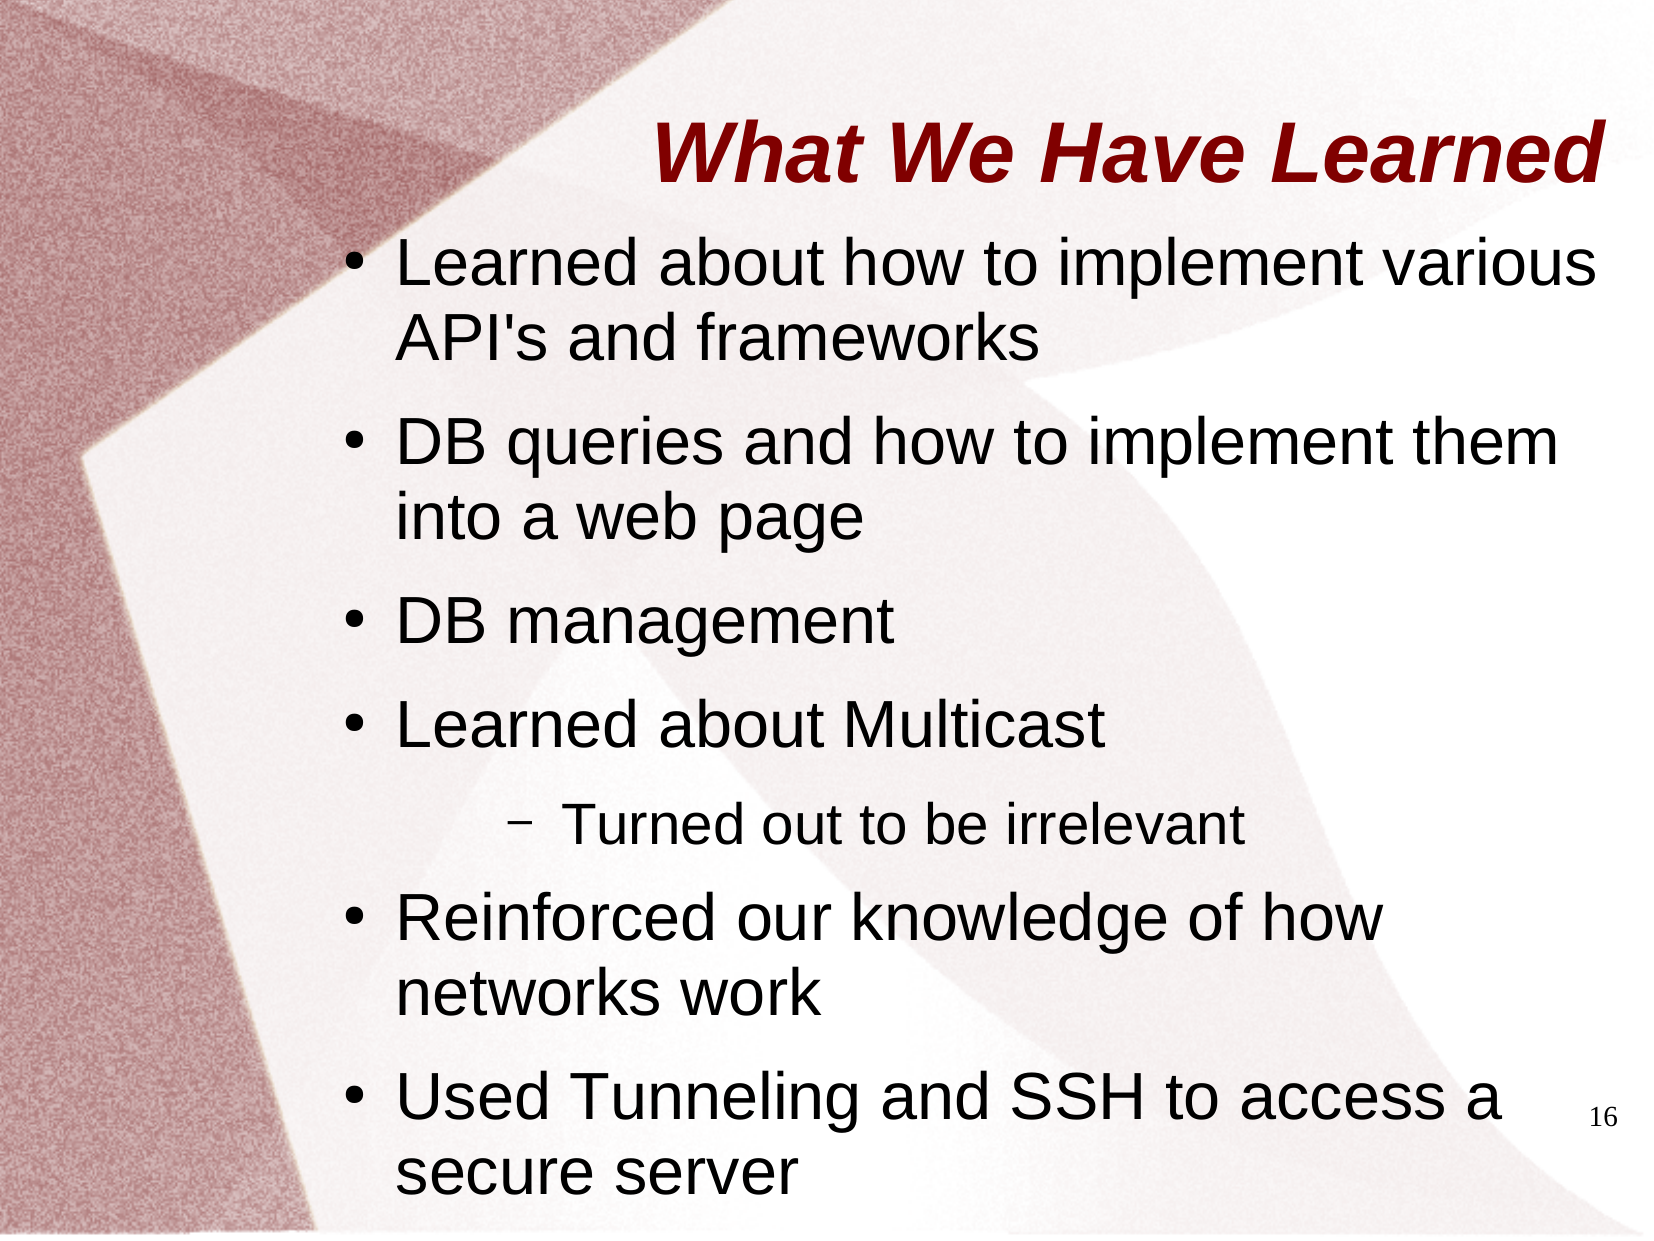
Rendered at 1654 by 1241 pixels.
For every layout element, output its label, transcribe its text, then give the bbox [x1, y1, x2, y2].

picture [0, 0, 1654, 1241]
title What We Have Learned [596, 49, 1607, 257]
list Learned about how to implement various API's and frameworks DB queries and how to implement them into a web page DB management Learned about Multicast Turned out to be irrelevant Reinforced our knowledge of how networks work Used Tunneling and SSH to access a secure server [324, 225, 1601, 1209]
